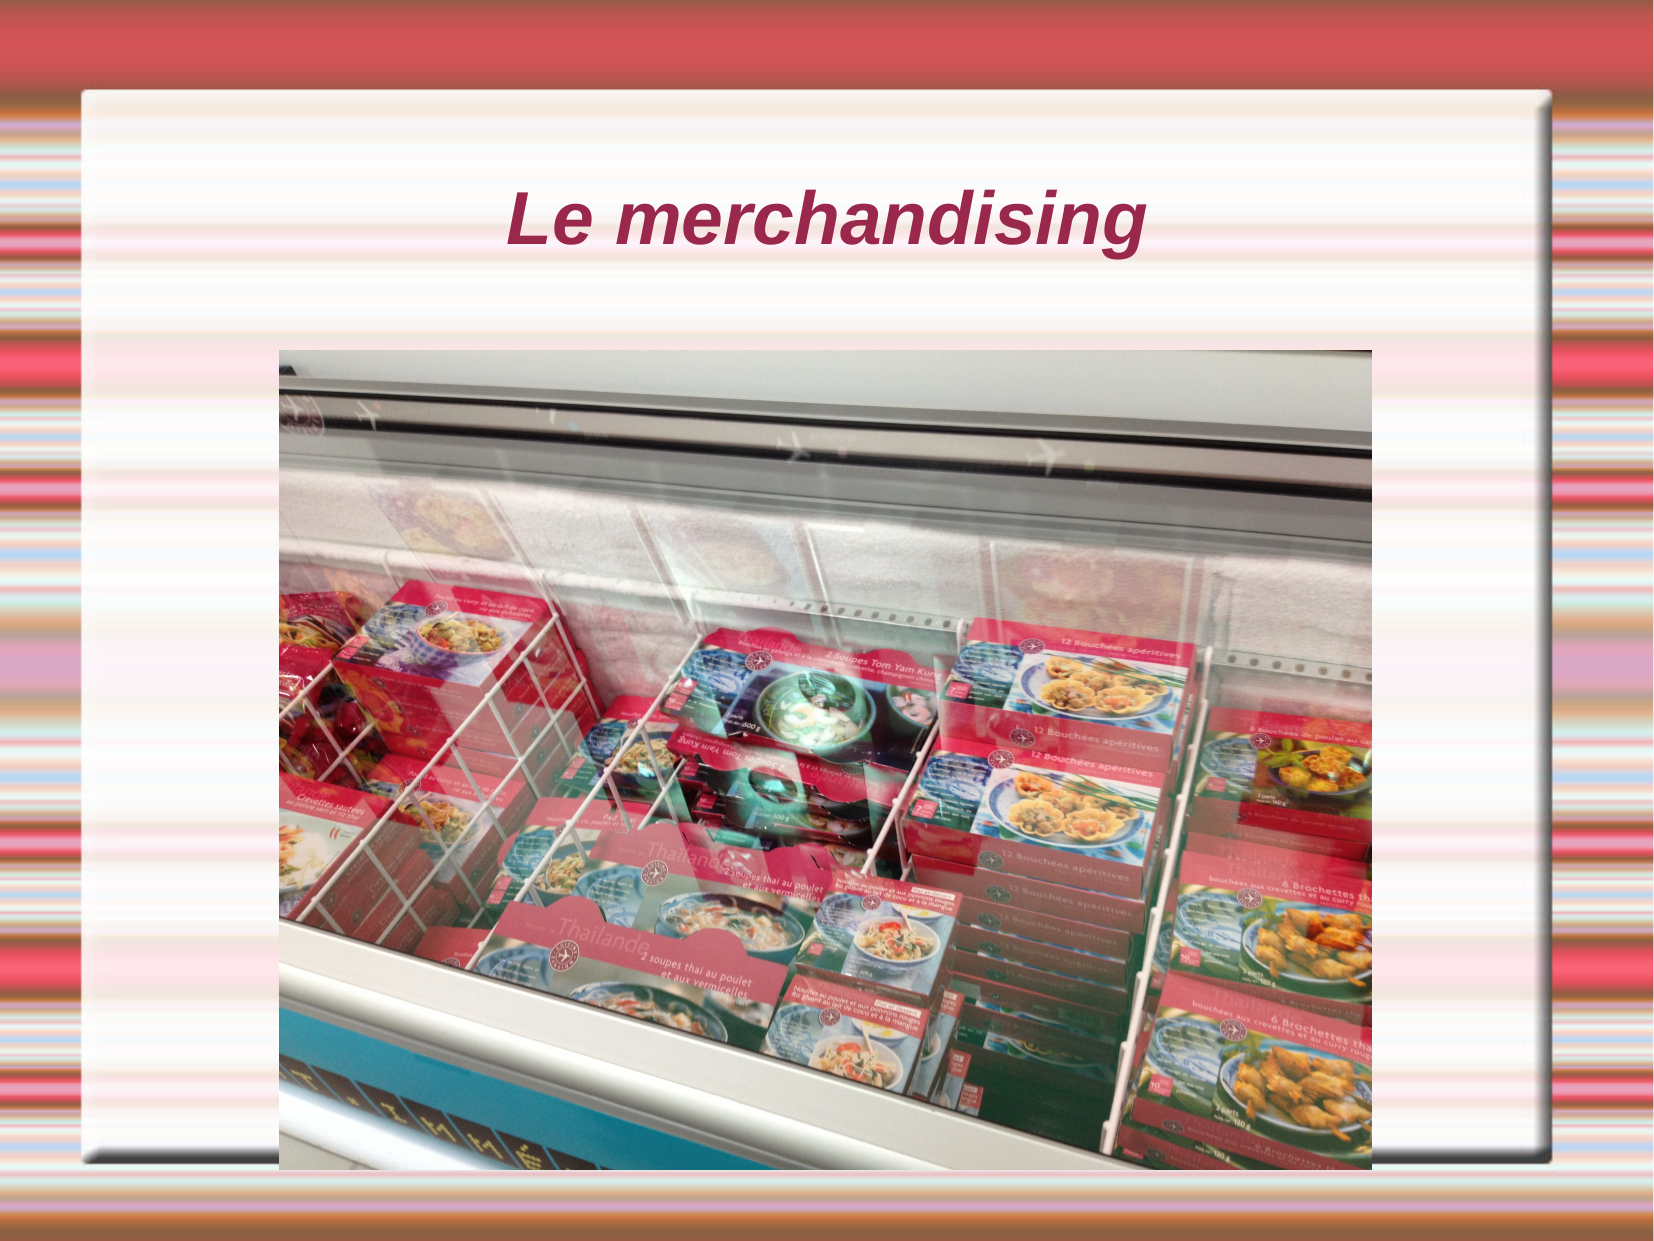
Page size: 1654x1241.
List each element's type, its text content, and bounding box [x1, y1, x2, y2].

title Le merchandising [121, 114, 1534, 322]
picture [0, 0, 1654, 1241]
